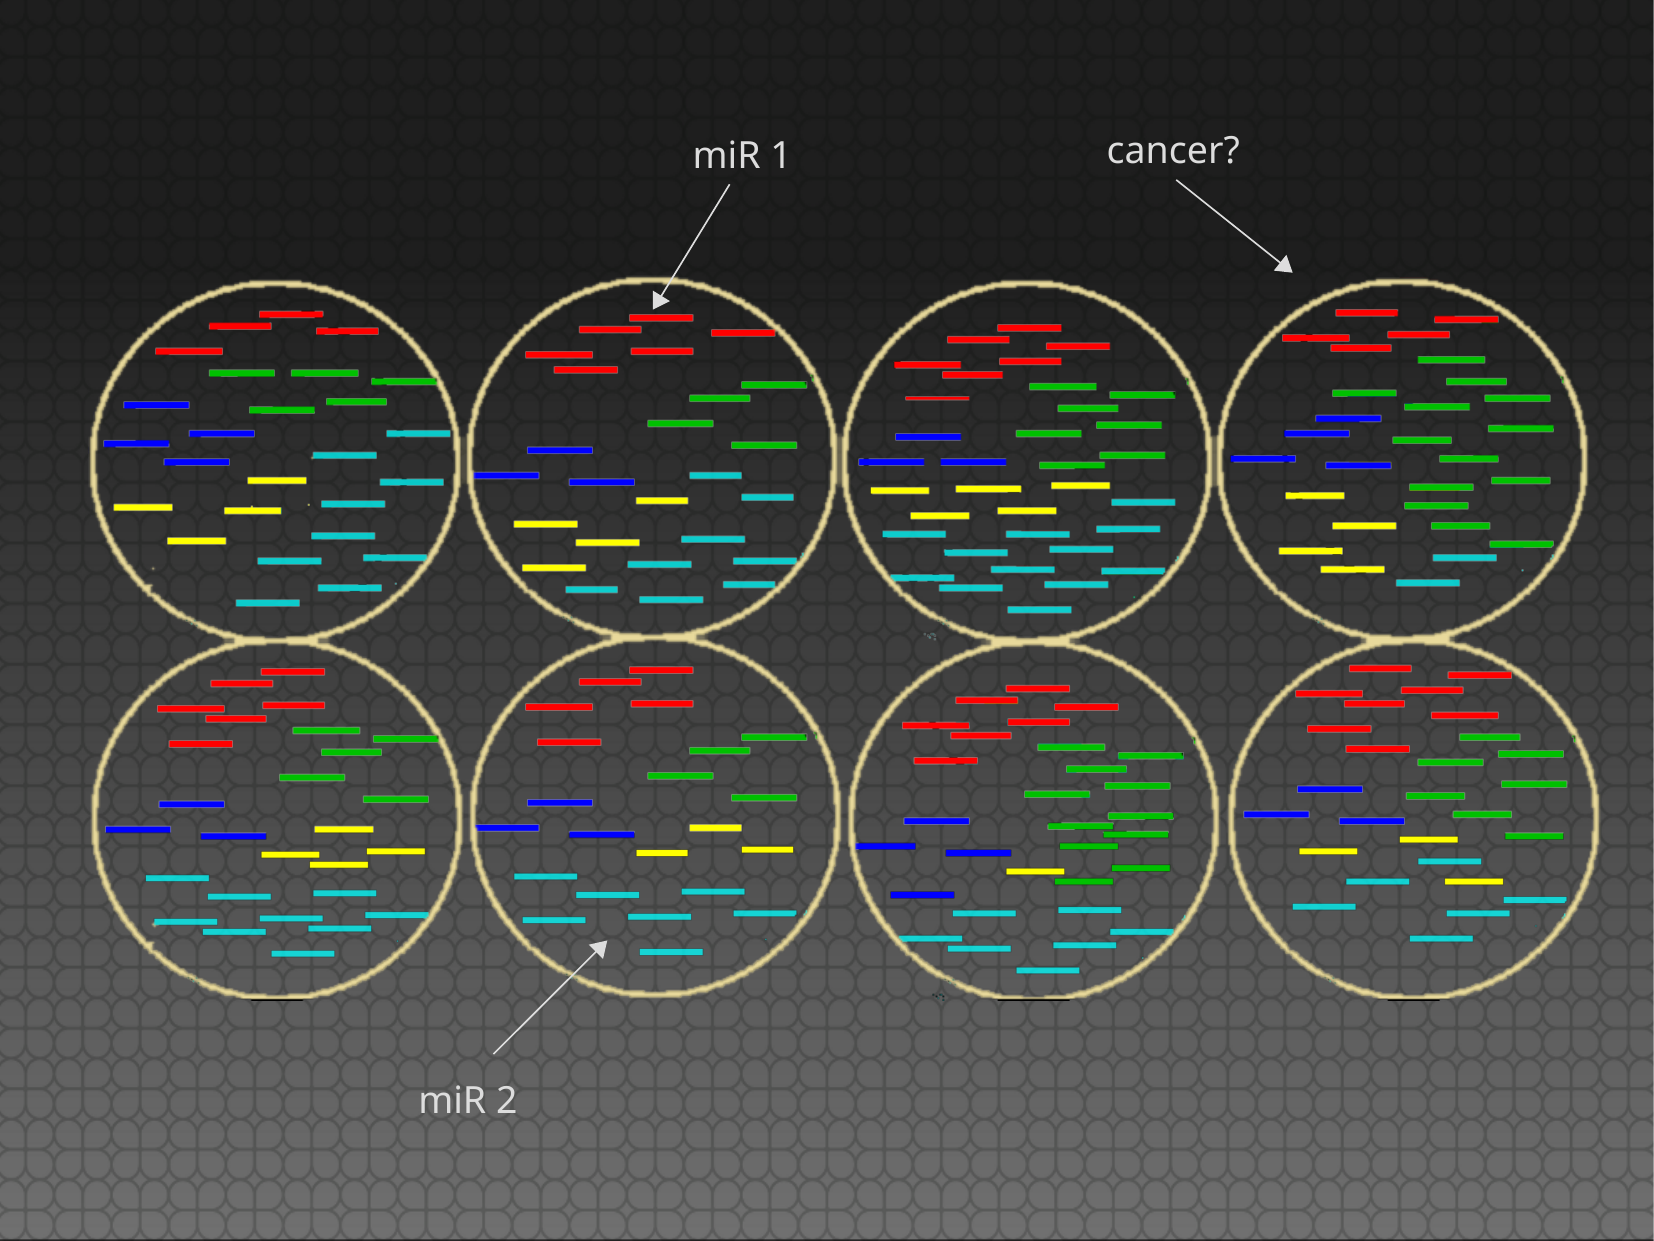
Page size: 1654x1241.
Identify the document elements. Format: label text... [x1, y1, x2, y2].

text_box miR 1 [678, 120, 835, 180]
picture [0, 0, 1654, 1241]
text_box cancer? [1091, 116, 1277, 191]
text_box miR 2 [403, 1065, 560, 1125]
